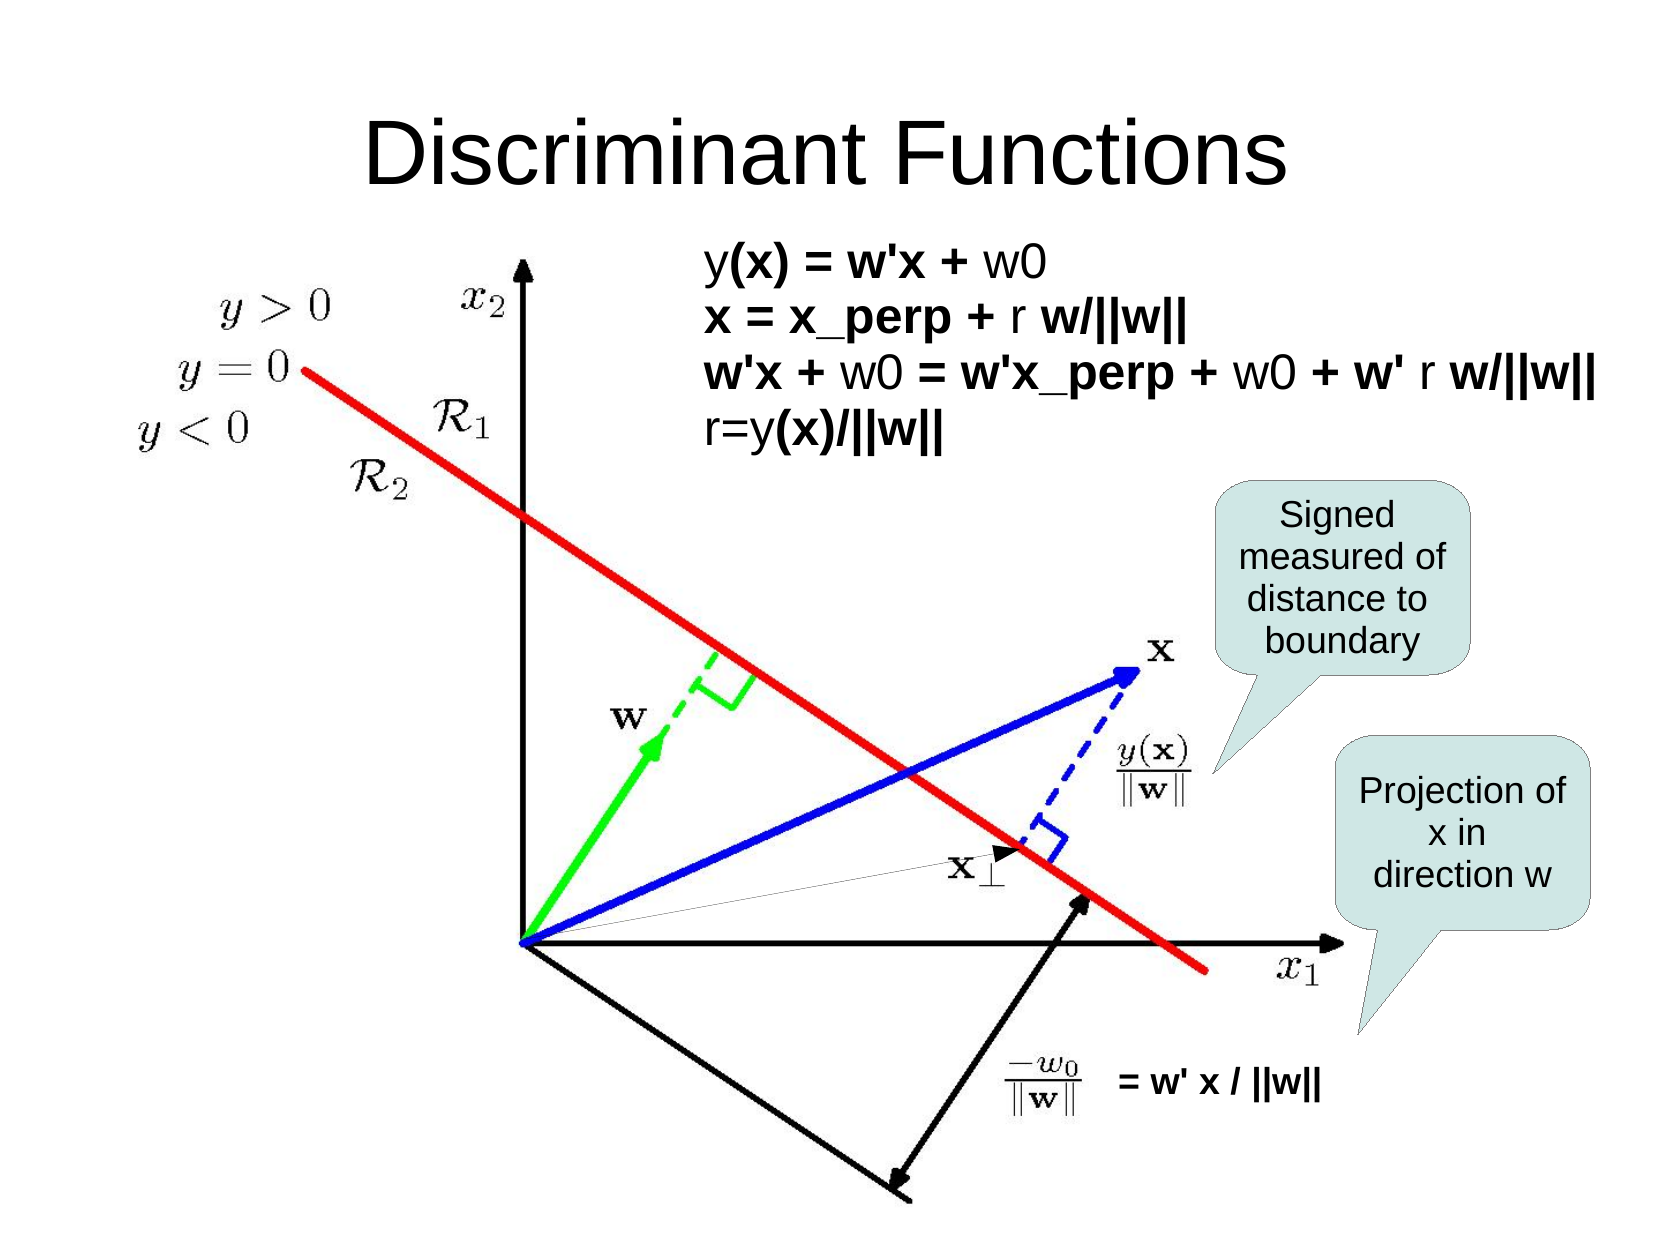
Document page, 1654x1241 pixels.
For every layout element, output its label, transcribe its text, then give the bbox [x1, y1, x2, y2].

title Discriminant Functions [82, 49, 1571, 257]
text_box Projection of x in direction w [1335, 735, 1591, 1035]
text_box = w' x / ||w|| [1103, 1053, 1338, 1111]
text_box y(x) = w'x + w0 x = x_perp + r w/||w|| w'x + w0 = w'x_perp + w0 + w' r w/||w|| r=y(x)/||w|| [689, 225, 1613, 464]
text_box Signed measured of distance to boundary [1212, 480, 1471, 774]
picture [129, 256, 1345, 1213]
